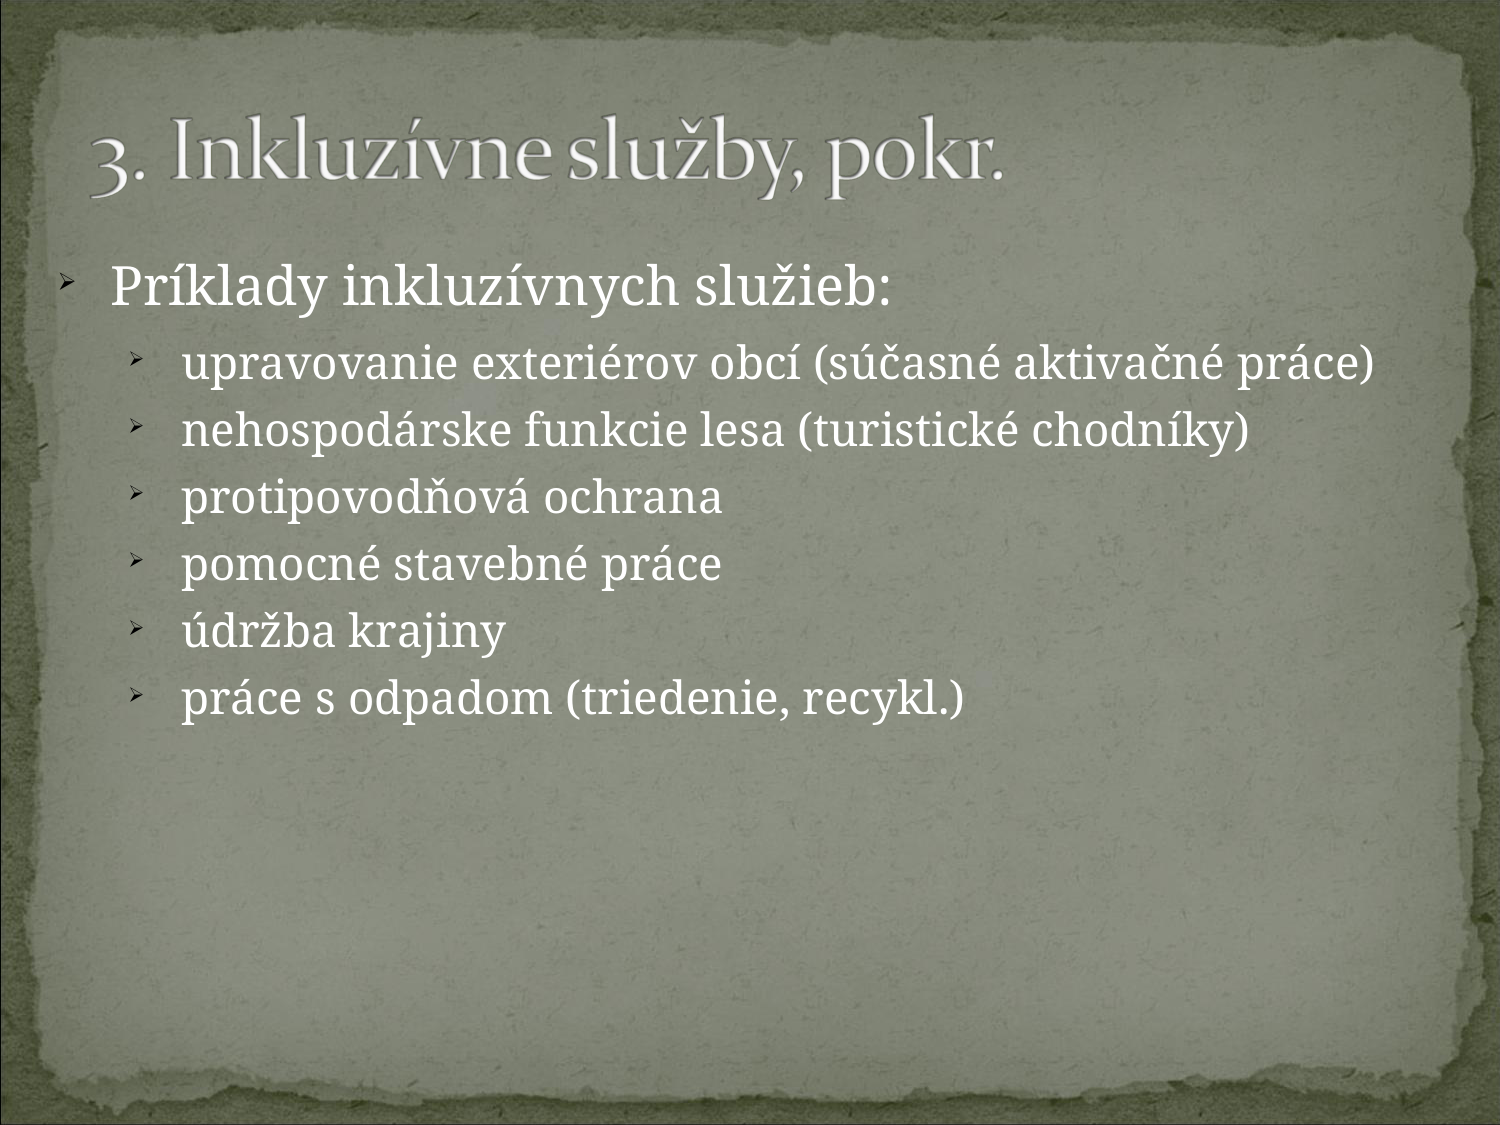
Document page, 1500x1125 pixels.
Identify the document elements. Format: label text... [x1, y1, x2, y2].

list Príklady inkluzívnych služieb: upravovanie exteriérov obcí (súčasné aktivačné práce) nehospodárske funkcie lesa (turistické chodníky) protipovodňová ochrana pomocné stavebné práce údržba krajiny práce s odpadom (triedenie, recykl.) [26, 251, 1474, 1125]
text_box [35, 33, 1422, 210]
picture [0, 0, 1500, 1125]
